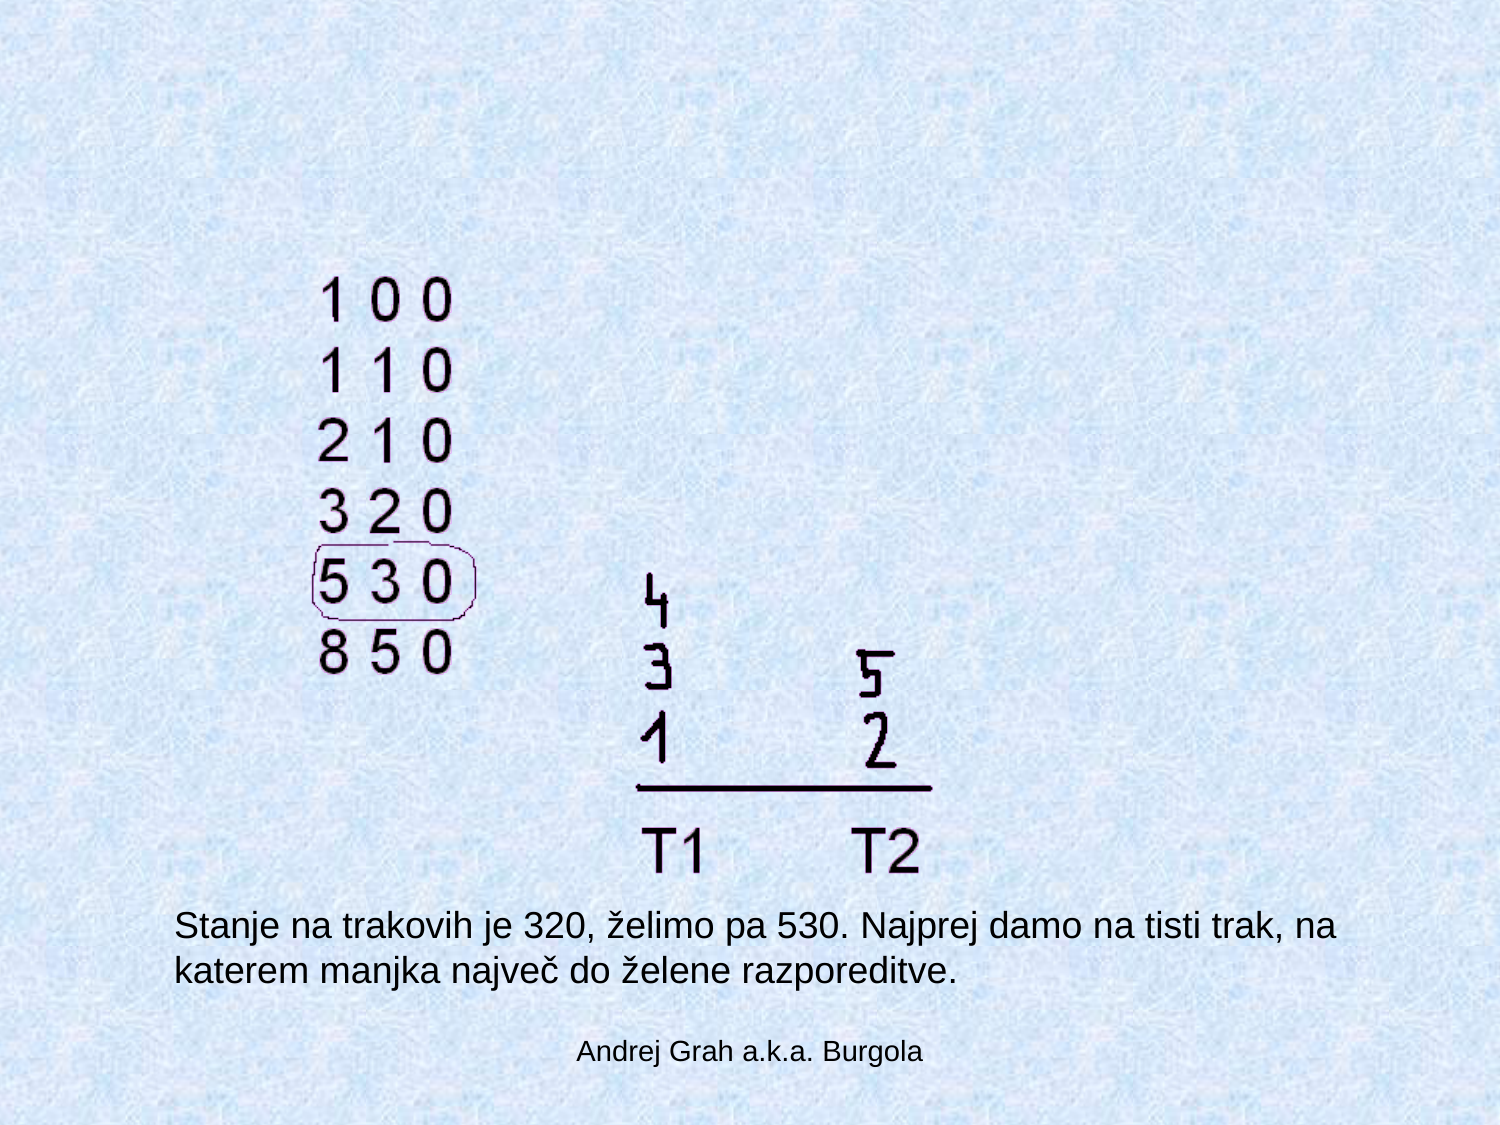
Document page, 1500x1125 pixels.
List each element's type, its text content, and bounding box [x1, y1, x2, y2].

text_box Stanje na trakovih je 320, želimo pa 530. Najprej damo na tisti trak, na katerem manjka največ do želene razporeditve. [159, 893, 1377, 999]
picture [0, 0, 1500, 1125]
text_box Andrej Grah a.k.a. Burgola [512, 1024, 988, 1103]
